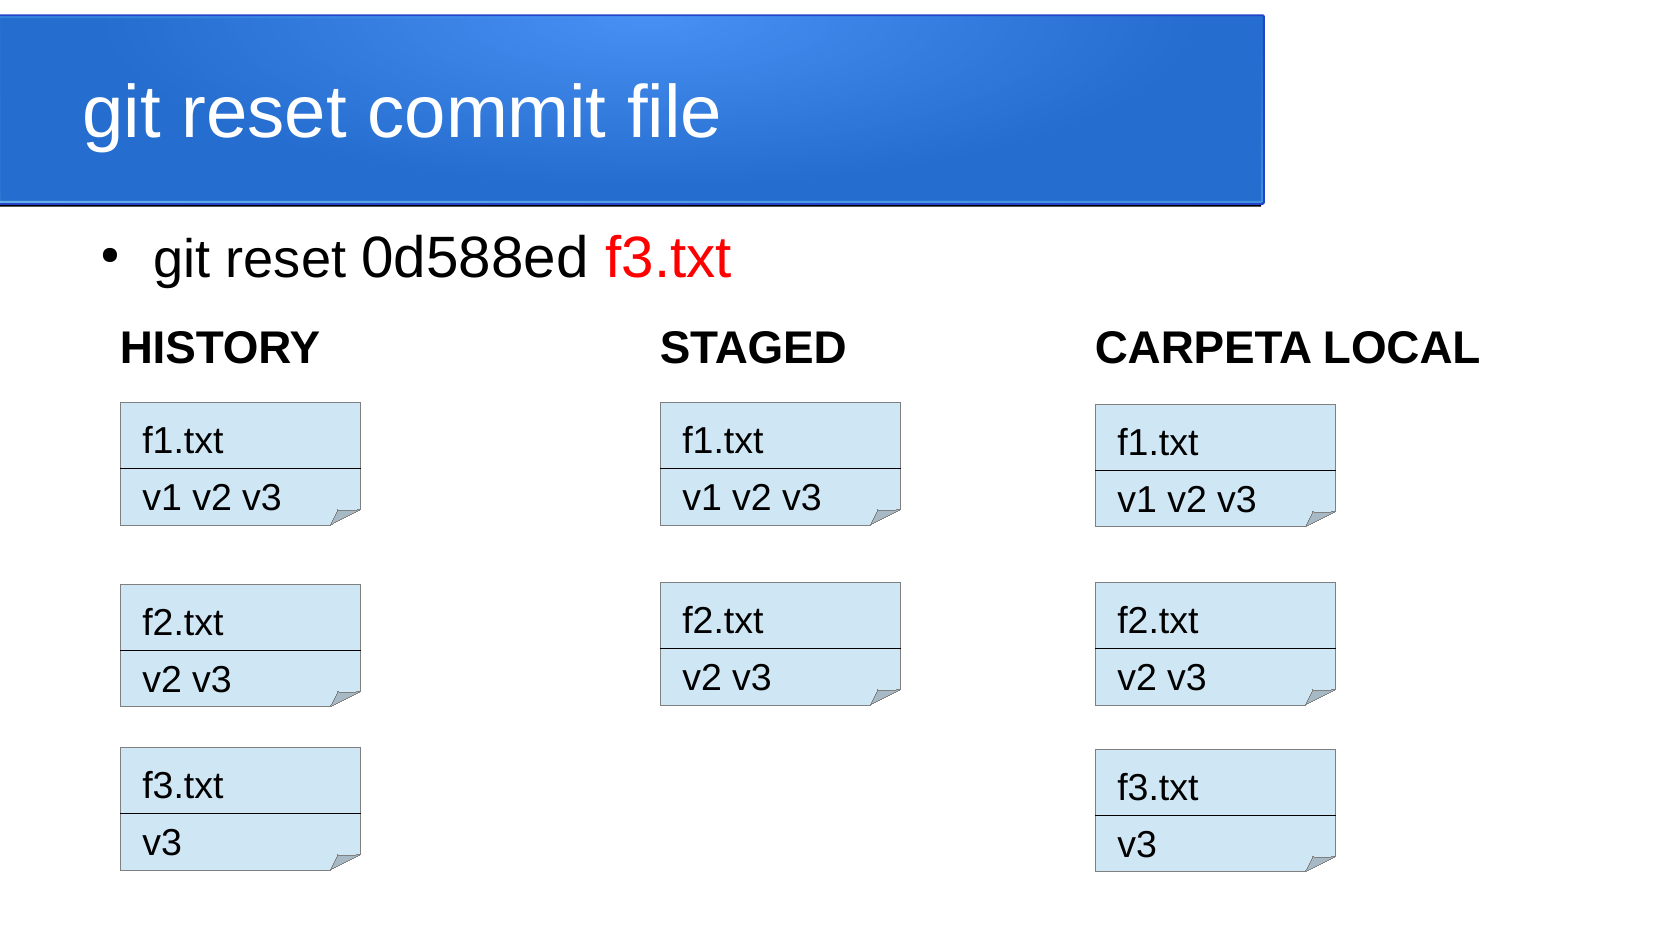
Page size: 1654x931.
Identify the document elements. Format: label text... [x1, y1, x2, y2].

text_box [263, 651, 361, 707]
text_box [120, 469, 127, 526]
text_box [331, 469, 361, 525]
text_box [120, 584, 361, 650]
text_box CARPETA LOCAL [1080, 315, 1546, 432]
text_box [1095, 816, 1102, 872]
text_box v1 v2 v3 [127, 469, 331, 526]
text_box [120, 402, 361, 468]
text_box [660, 469, 667, 526]
text_box f2.txt [1102, 592, 1223, 648]
text_box [660, 402, 901, 468]
text_box [1095, 582, 1336, 648]
text_box [263, 814, 361, 871]
text_box [120, 747, 361, 813]
text_box v2 v3 [667, 649, 803, 706]
text_box [803, 649, 901, 706]
text_box v2 v3 [127, 651, 263, 708]
text_box [1238, 816, 1336, 872]
text_box [1095, 404, 1336, 470]
text_box [1238, 649, 1336, 706]
text_box v1 v2 v3 [667, 469, 871, 526]
title git reset commit file [82, 35, 1235, 189]
text_box f3.txt [127, 757, 248, 813]
text_box [660, 582, 901, 648]
text_box v3 [127, 814, 263, 871]
list git reset 0d588ed f3.txt [82, 224, 1571, 901]
text_box [1095, 471, 1102, 527]
text_box v1 v2 v3 [1102, 471, 1291, 528]
text_box [1291, 471, 1336, 527]
text_box [1095, 749, 1336, 815]
text_box f2.txt [667, 592, 788, 648]
text_box f1.txt [667, 412, 788, 468]
text_box [660, 649, 667, 706]
text_box STAGED [645, 315, 1006, 382]
text_box [120, 814, 127, 871]
text_box v3 [1102, 816, 1238, 873]
text_box [871, 469, 901, 525]
text_box f1.txt [1102, 414, 1223, 470]
text_box v2 v3 [1102, 649, 1238, 706]
text_box f2.txt [127, 594, 248, 650]
text_box [1095, 649, 1102, 706]
text_box [120, 651, 127, 707]
text_box HISTORY [105, 315, 466, 382]
text_box f1.txt [127, 412, 248, 468]
text_box f3.txt [1102, 759, 1223, 815]
